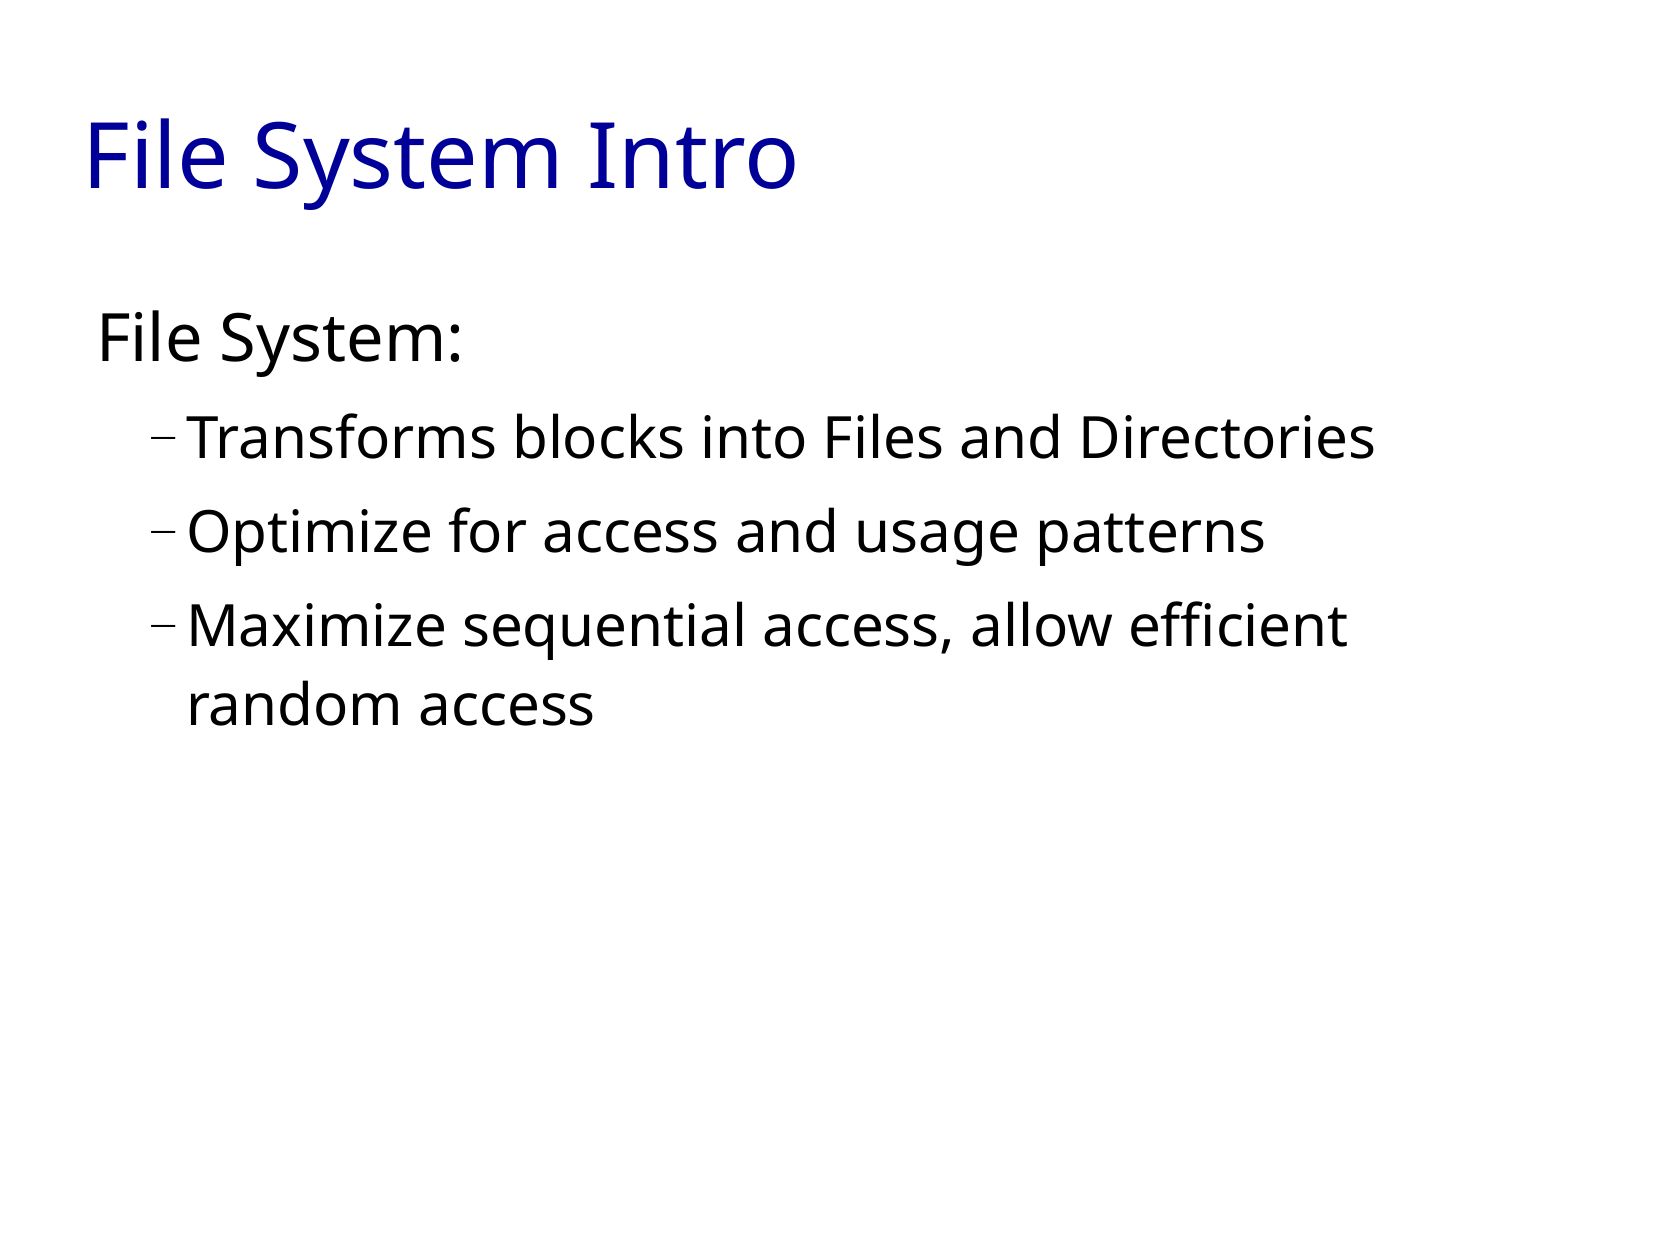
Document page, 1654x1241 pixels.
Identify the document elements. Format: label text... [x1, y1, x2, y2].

title File System Intro [82, 49, 1571, 257]
list File System: Transforms blocks into Files and Directories Optimize for access and usage patterns Maximize sequential access, allow efficient random access [60, 290, 1571, 1096]
